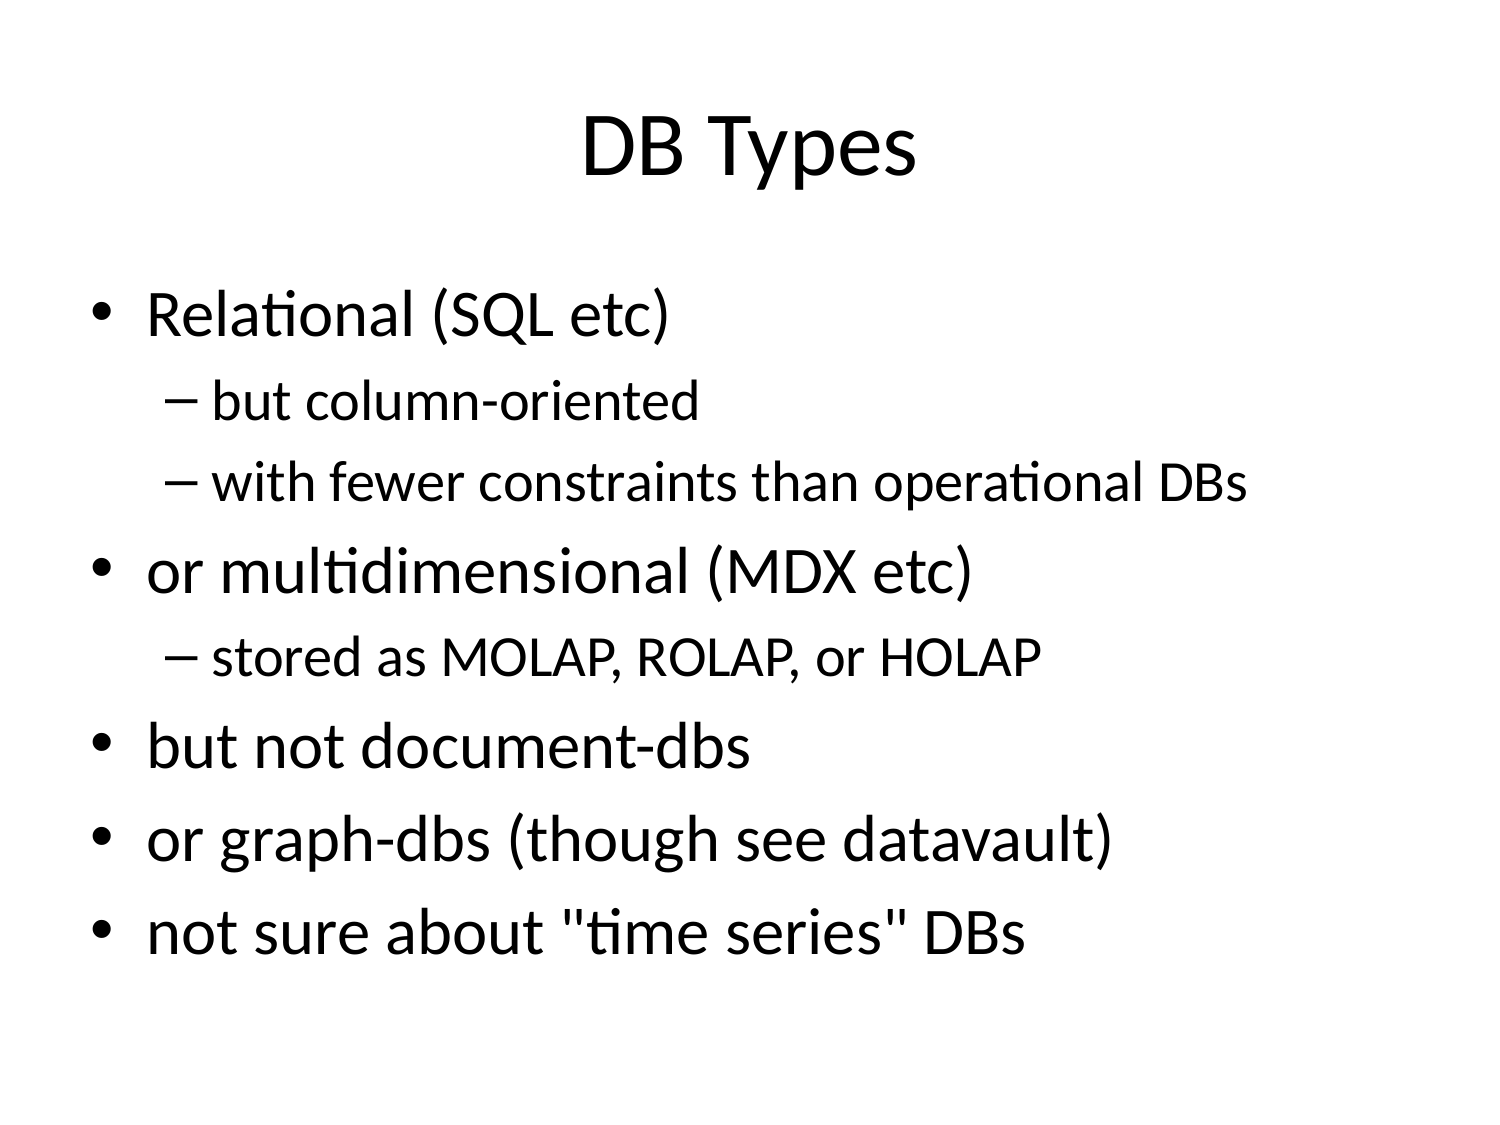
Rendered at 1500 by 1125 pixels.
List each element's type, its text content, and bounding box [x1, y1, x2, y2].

title DB Types [75, 45, 1425, 233]
list Relational (SQL etc) but column-oriented with fewer constraints than operational DBs or multidimensional (MDX etc) stored as MOLAP, ROLAP, or HOLAP but not document-dbs or graph-dbs (though see datavault) not sure about "time series" DBs [75, 262, 1425, 1005]
